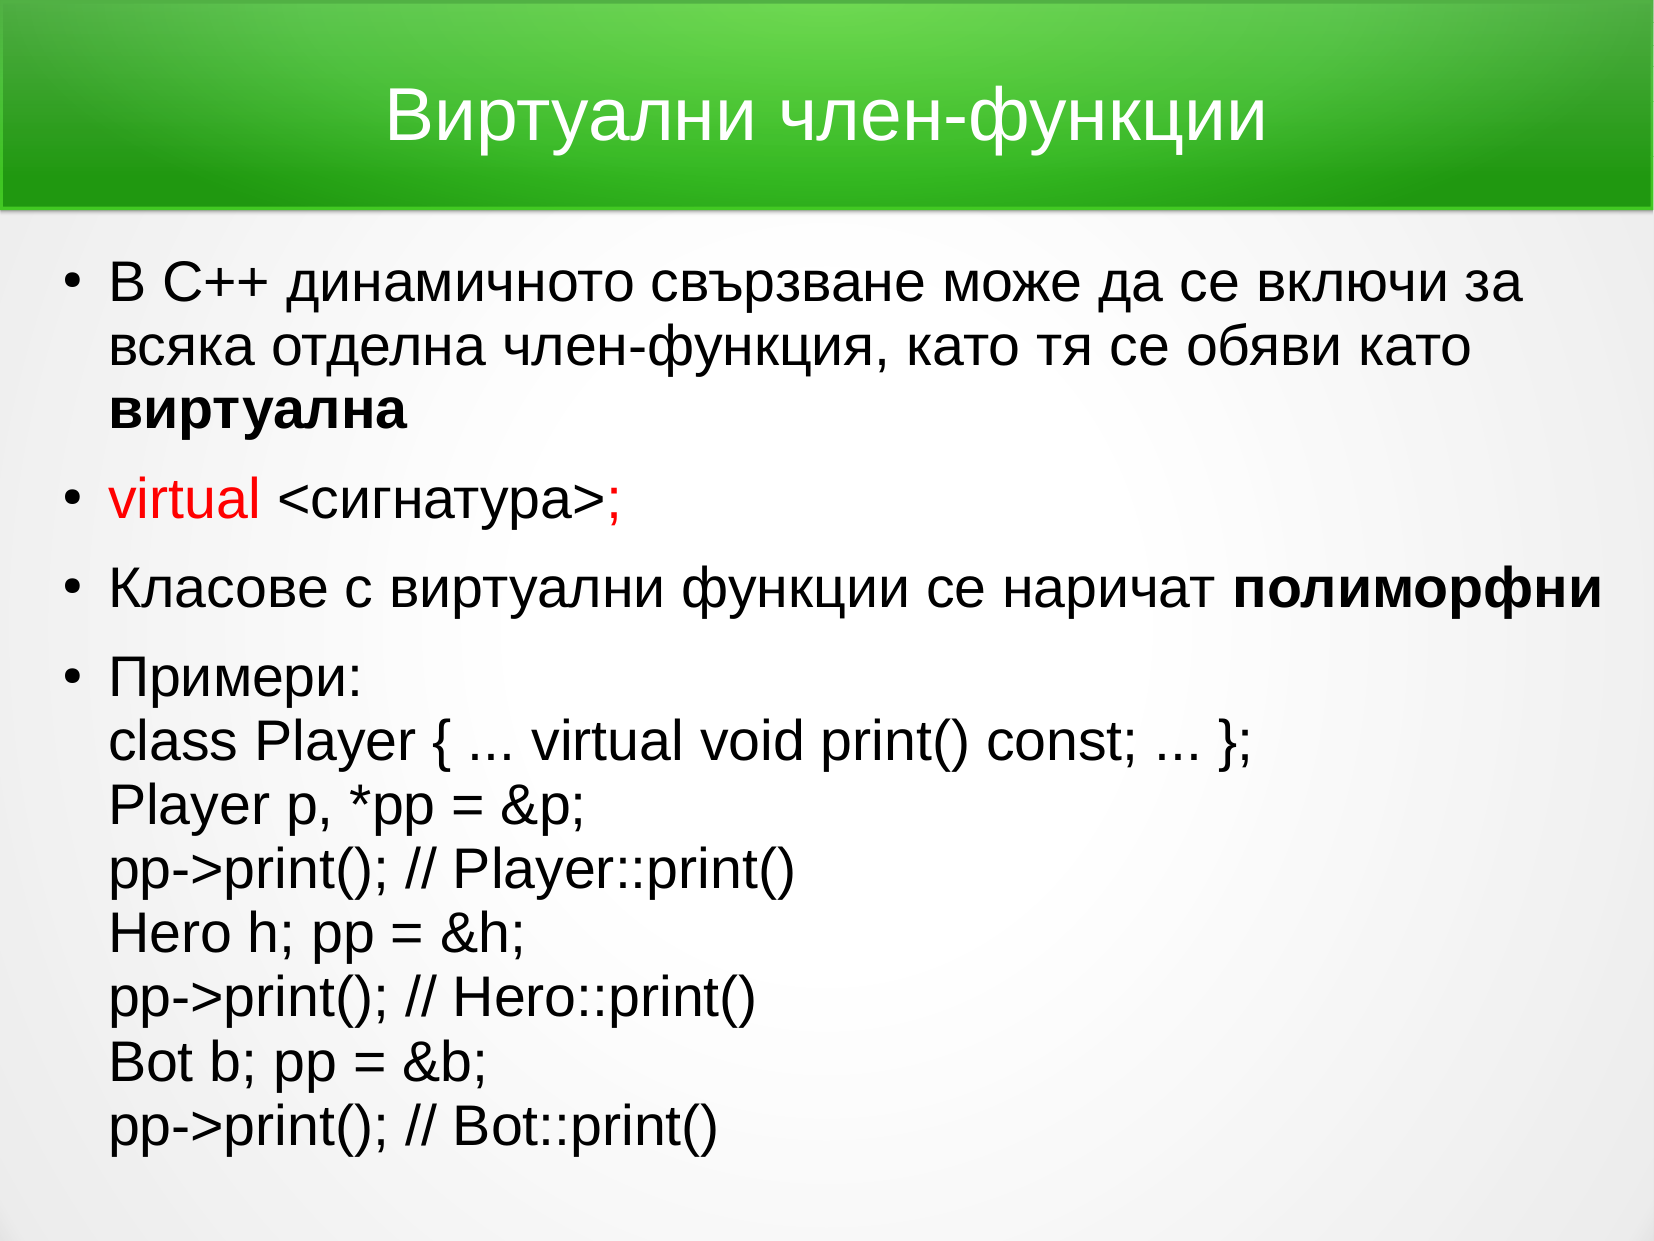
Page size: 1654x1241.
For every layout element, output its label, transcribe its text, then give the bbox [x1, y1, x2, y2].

list В C++ динамичното свързване може да се включи за всяка отделна член-функция, като тя се обяви като виртуална virtual <сигнатура>; Класове с виртуални функции се наричат полиморфни Примери: class Player { ... virtual void print() const; ... }; Player p, *pp = &p; pp->print(); // Player::print() Hero h; pp = &h; pp->print(); // Hero::print() Bot b; pp = &b; pp->print(); // Bot::print() [47, 249, 1619, 1217]
title Виртуални член-функции [82, 49, 1571, 179]
